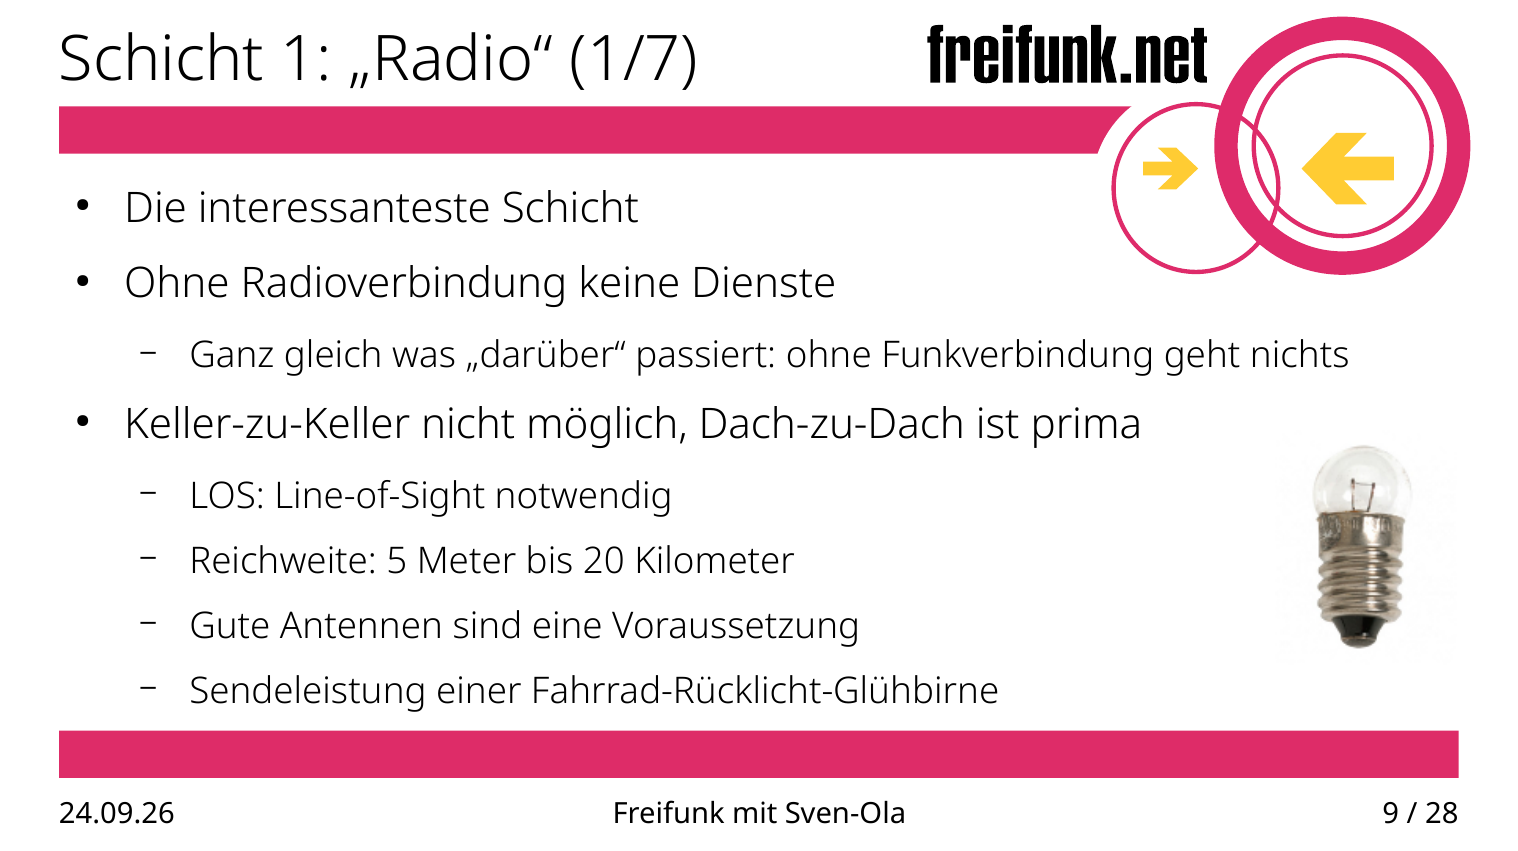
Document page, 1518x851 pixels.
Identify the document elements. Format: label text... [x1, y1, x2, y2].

title Schicht 1: „Radio“ (1/7) [59, 20, 910, 92]
picture [1275, 425, 1457, 669]
list Die interessanteste Schicht Ohne Radioverbindung keine Dienste Ganz gleich was „darüber“ passiert: ohne Funkverbindung geht nichts Keller-zu-Keller nicht möglich, Dach-zu-Dach ist prima LOS: Line-of-Sight notwendig Reichweite: 5 Meter bis 20 Kilometer Gute Antennen sind eine Voraussetzung Sendeleistung einer Fahrrad-Rücklicht-Glühbirne [59, 177, 1459, 721]
